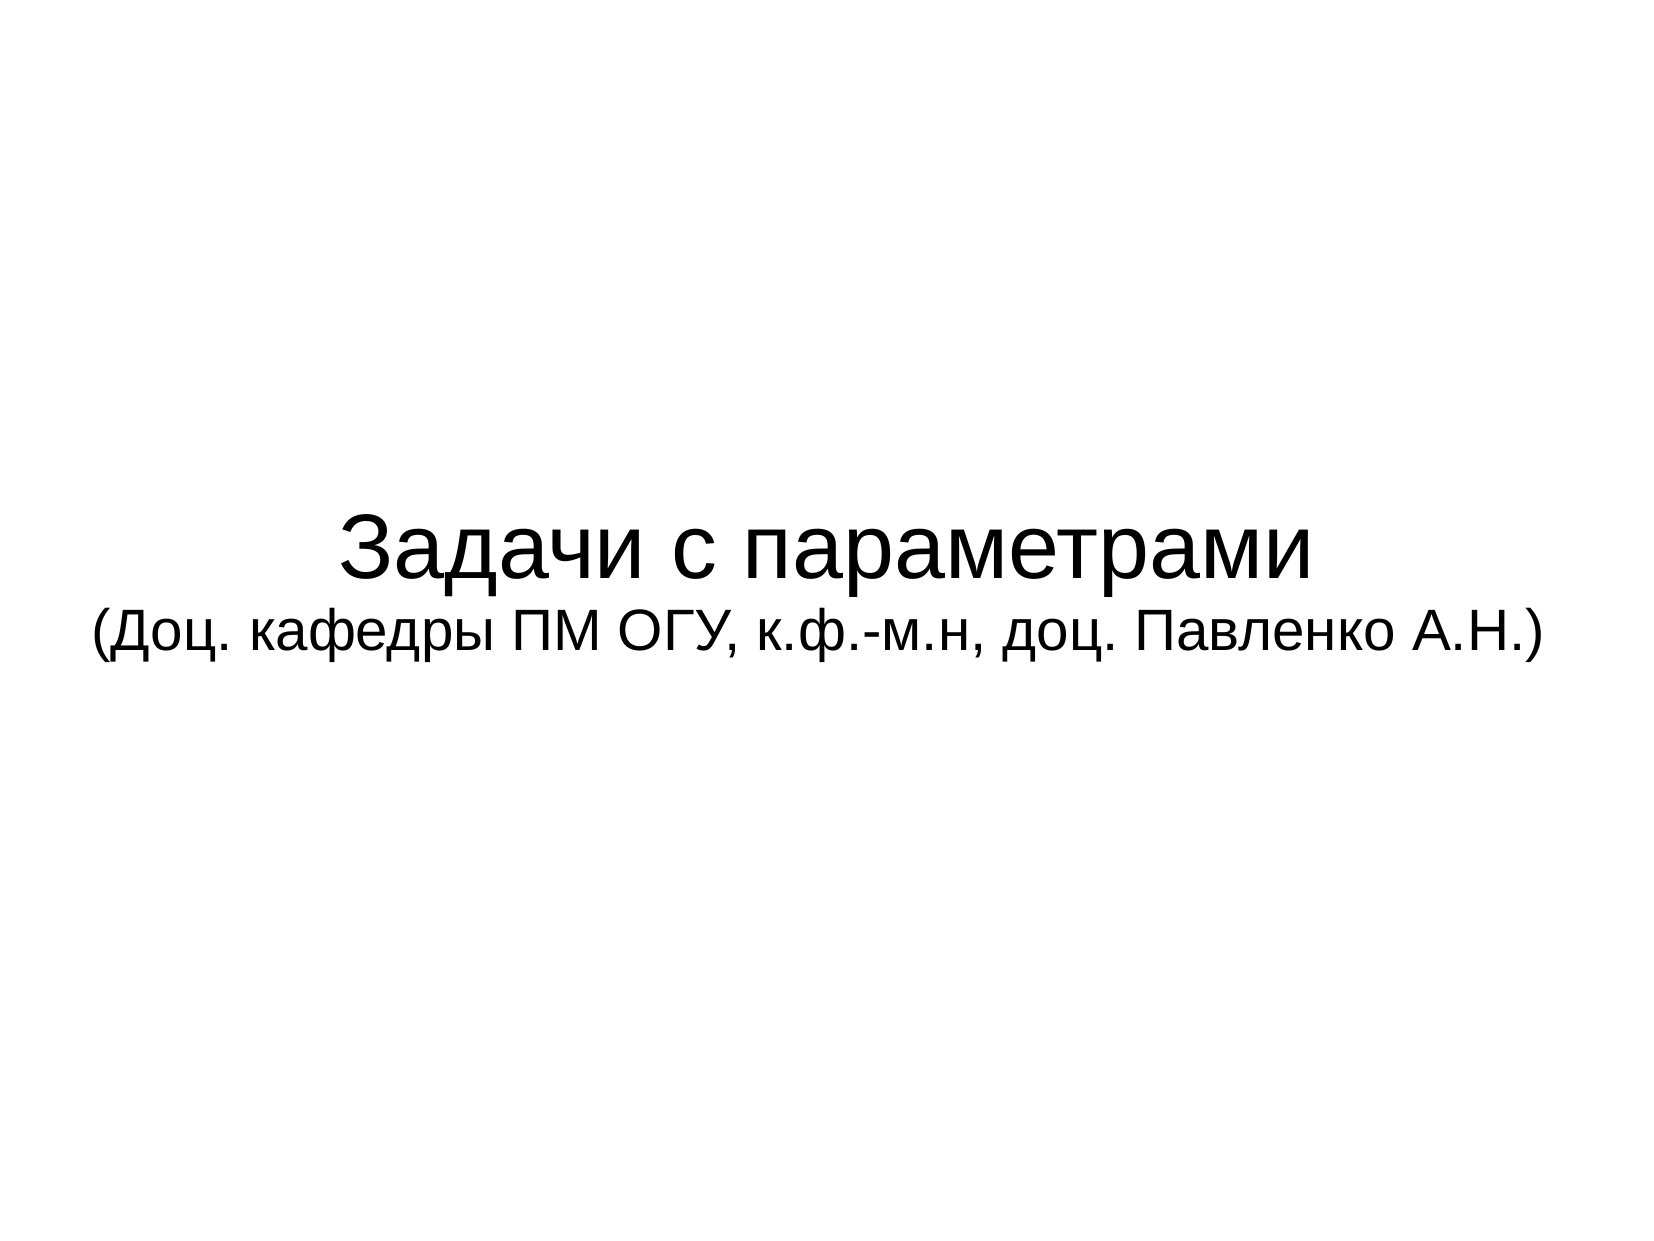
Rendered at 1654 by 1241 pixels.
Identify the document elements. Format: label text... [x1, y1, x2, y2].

subtitle Задачи с параметрами (Доц. кафедры ПМ ОГУ, к.ф.-м.н, доц. Павленко А.Н.) [0, 49, 1654, 1109]
